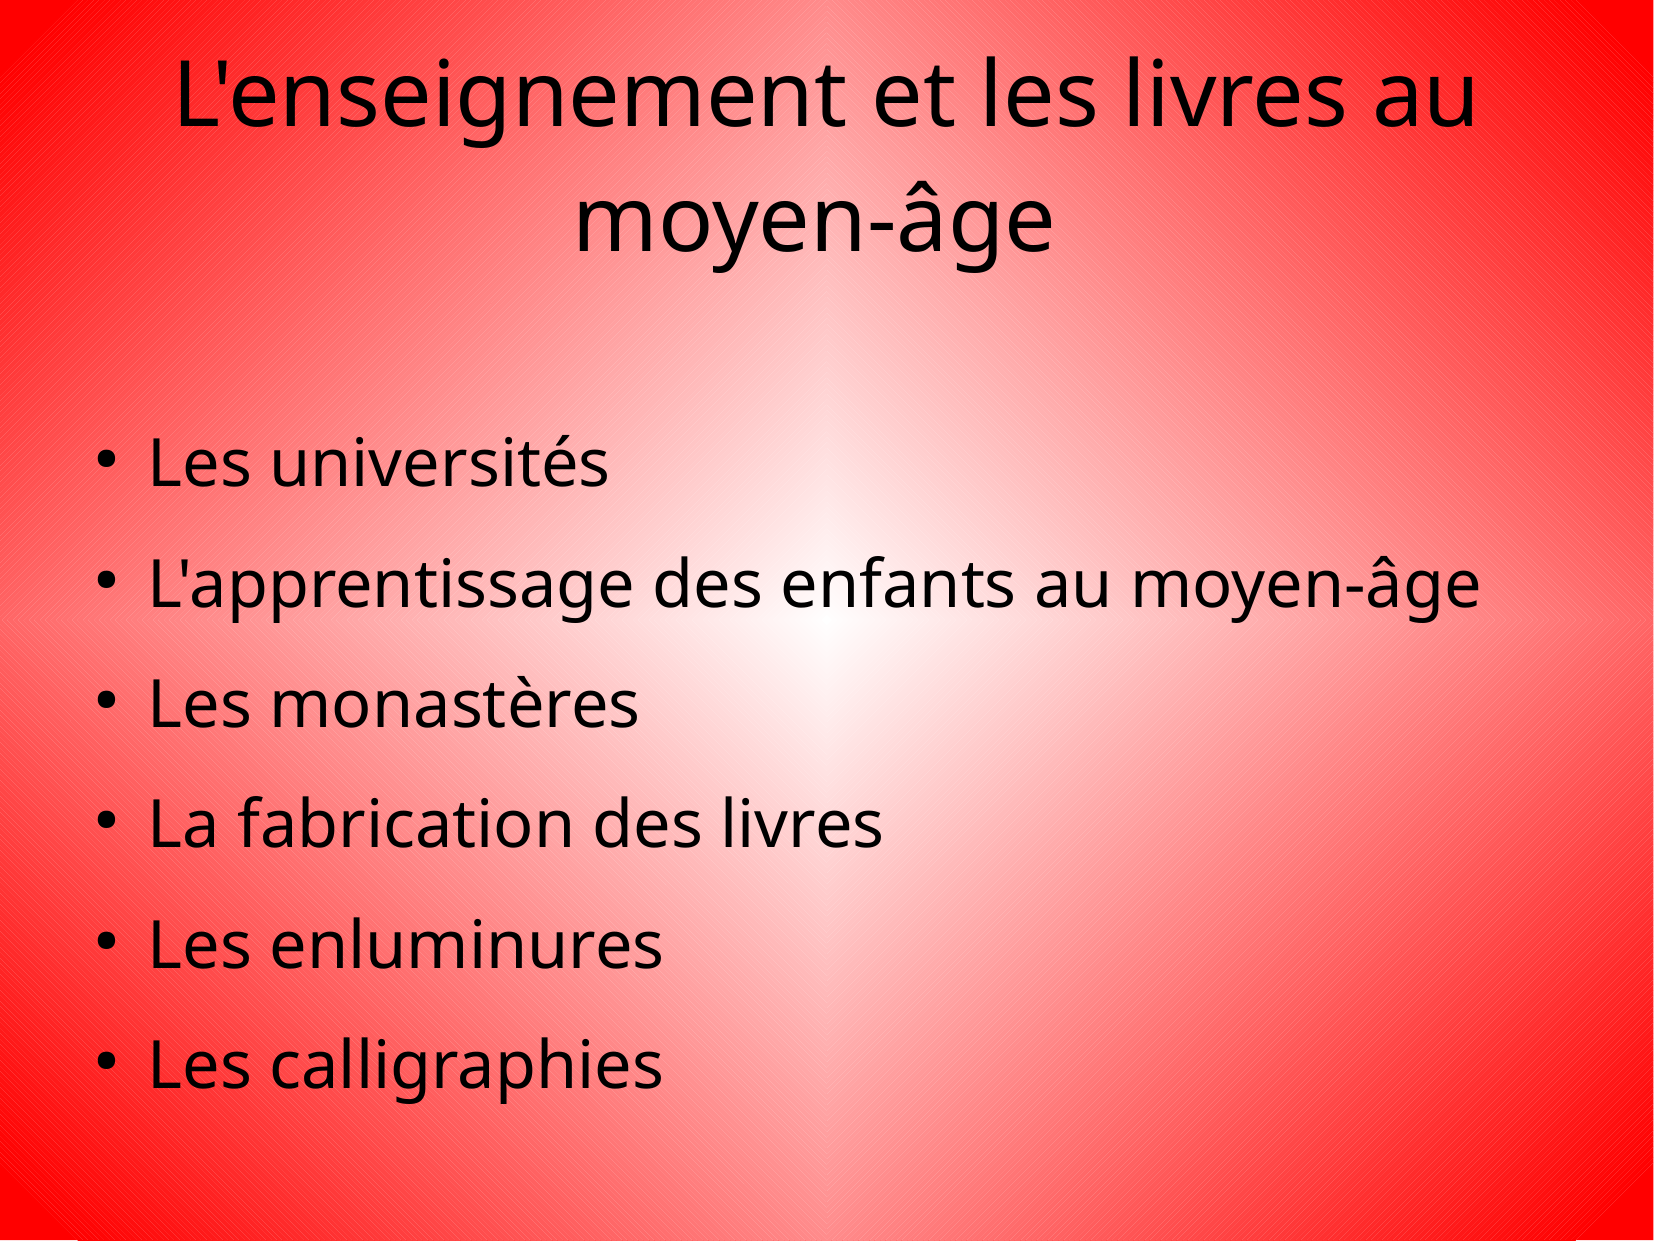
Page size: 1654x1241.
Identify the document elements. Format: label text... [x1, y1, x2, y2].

title L'enseignement et les livres au moyen-âge [82, 25, 1571, 281]
list Les universités L'apprentissage des enfants au moyen-âge Les monastères La fabrication des livres Les enluminures Les calligraphies [76, 295, 1565, 1124]
